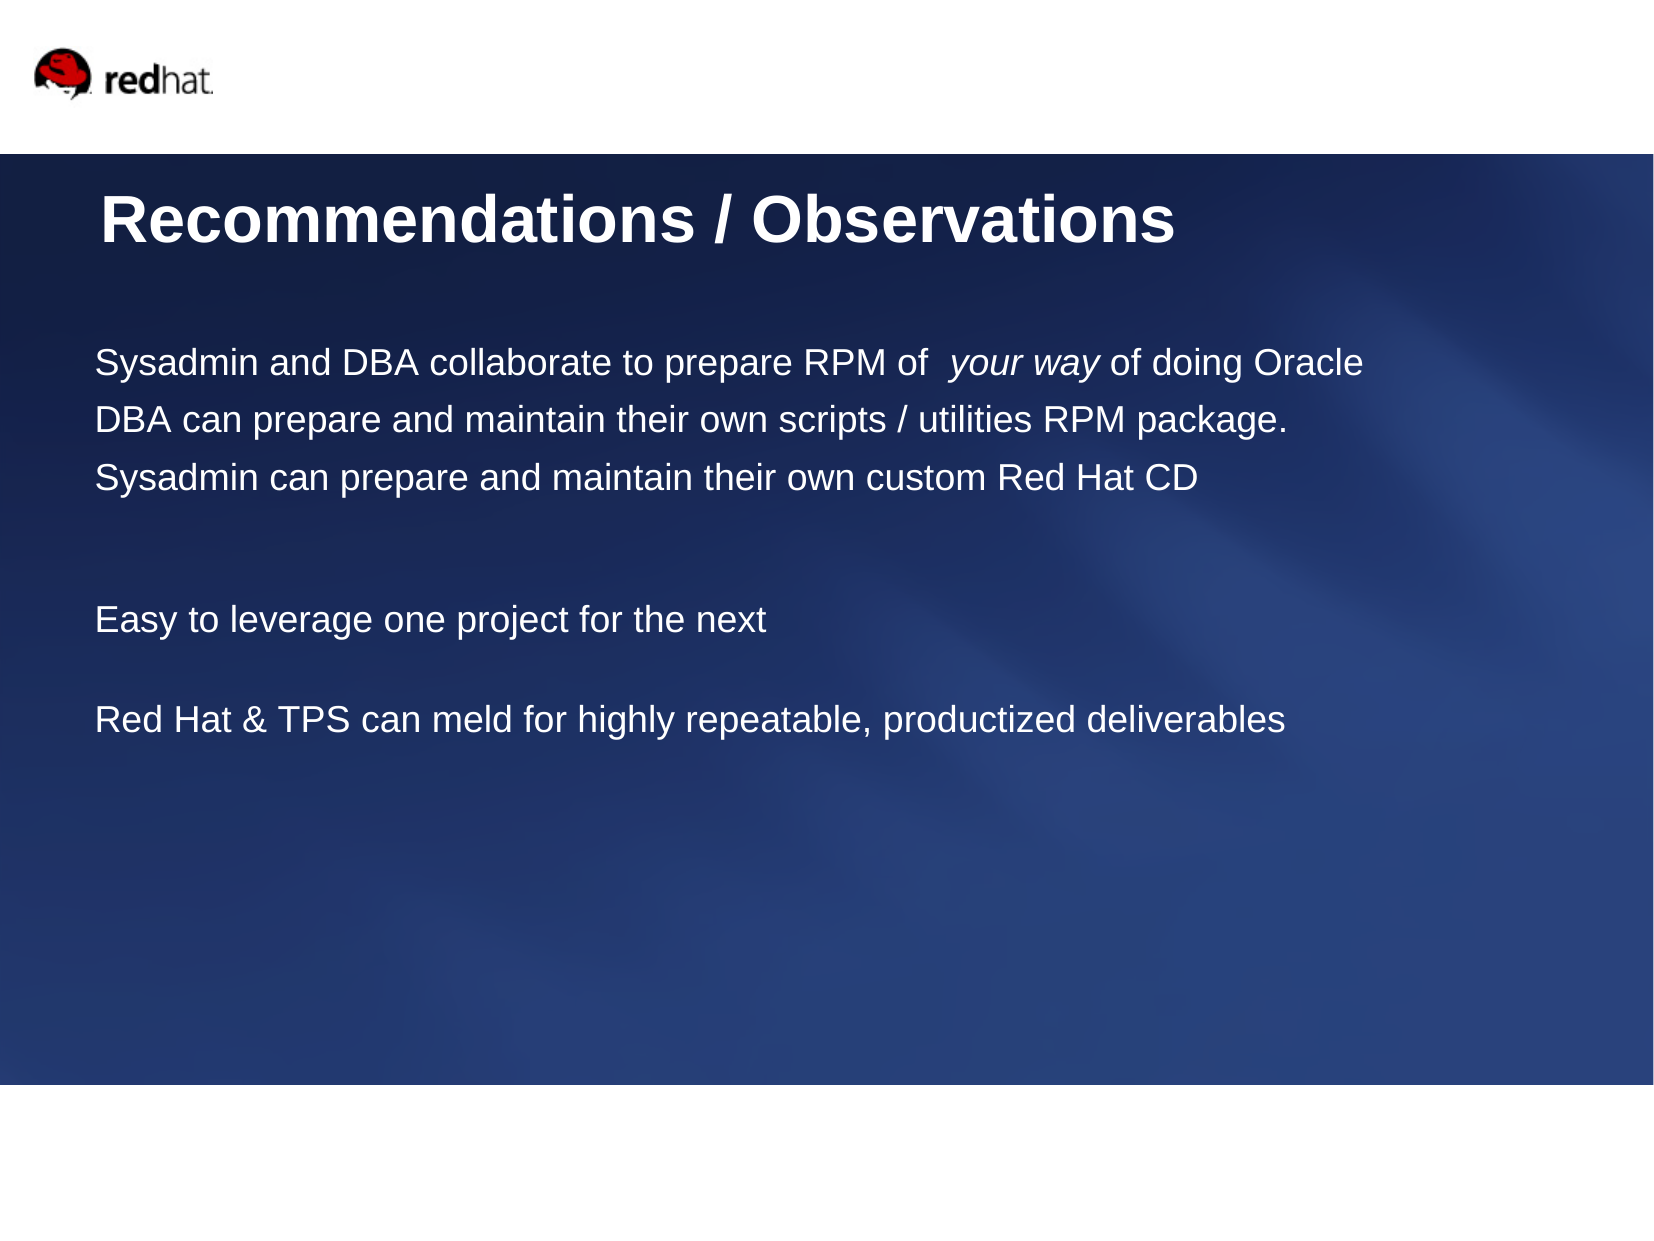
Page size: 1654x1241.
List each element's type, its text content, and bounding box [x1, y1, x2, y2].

title Recommendations / Observations [100, 164, 1506, 275]
picture [0, 154, 1654, 1085]
picture [33, 46, 213, 108]
list Sysadmin and DBA collaborate to prepare RPM of your way of doing Oracle DBA can prepare and maintain their own scripts / utilities RPM package. Sysadmin can prepare and maintain their own custom Red Hat CD Easy to leverage one project for the next Red Hat & TPS can meld for highly repeatable, productized deliverables [94, 341, 1501, 1119]
